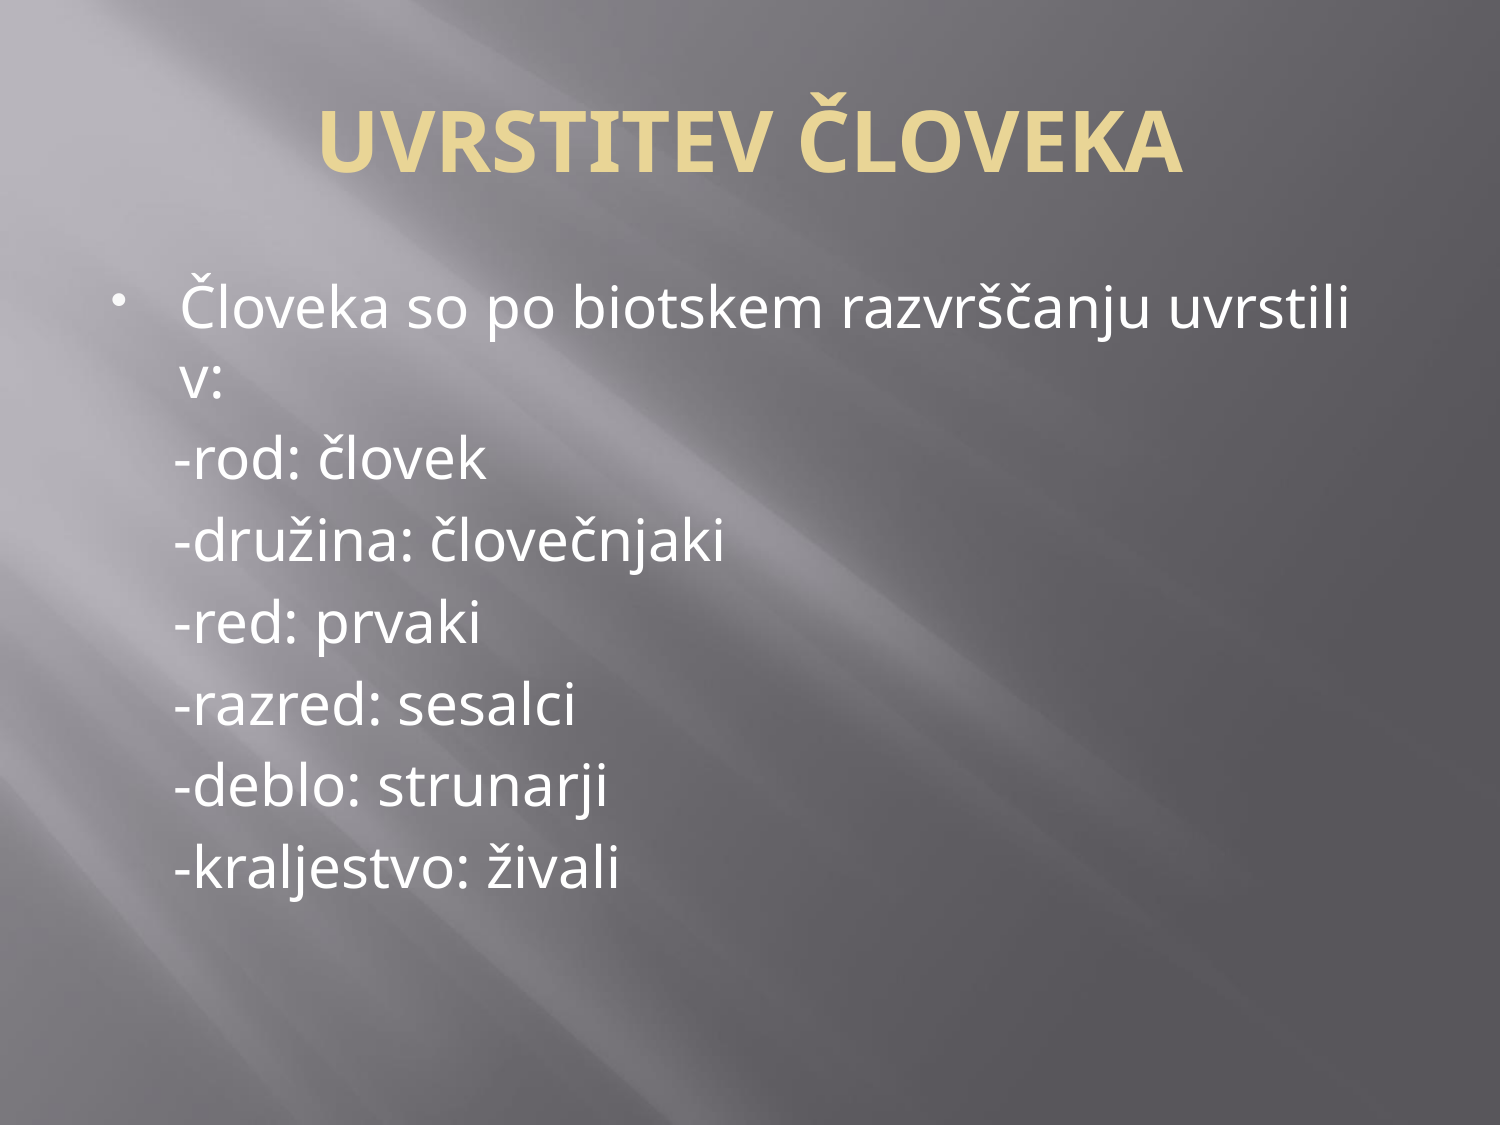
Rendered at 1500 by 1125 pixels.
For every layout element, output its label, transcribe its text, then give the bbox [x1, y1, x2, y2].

picture [0, 0, 1500, 1125]
list Človeka so po biotskem razvrščanju uvrstili v: -rod: človek -družina: človečnjaki -red: prvaki -razred: sesalci -deblo: strunarji -kraljestvo: živali [75, 262, 1425, 1035]
title UVRSTITEV ČLOVEKA [75, 45, 1425, 233]
